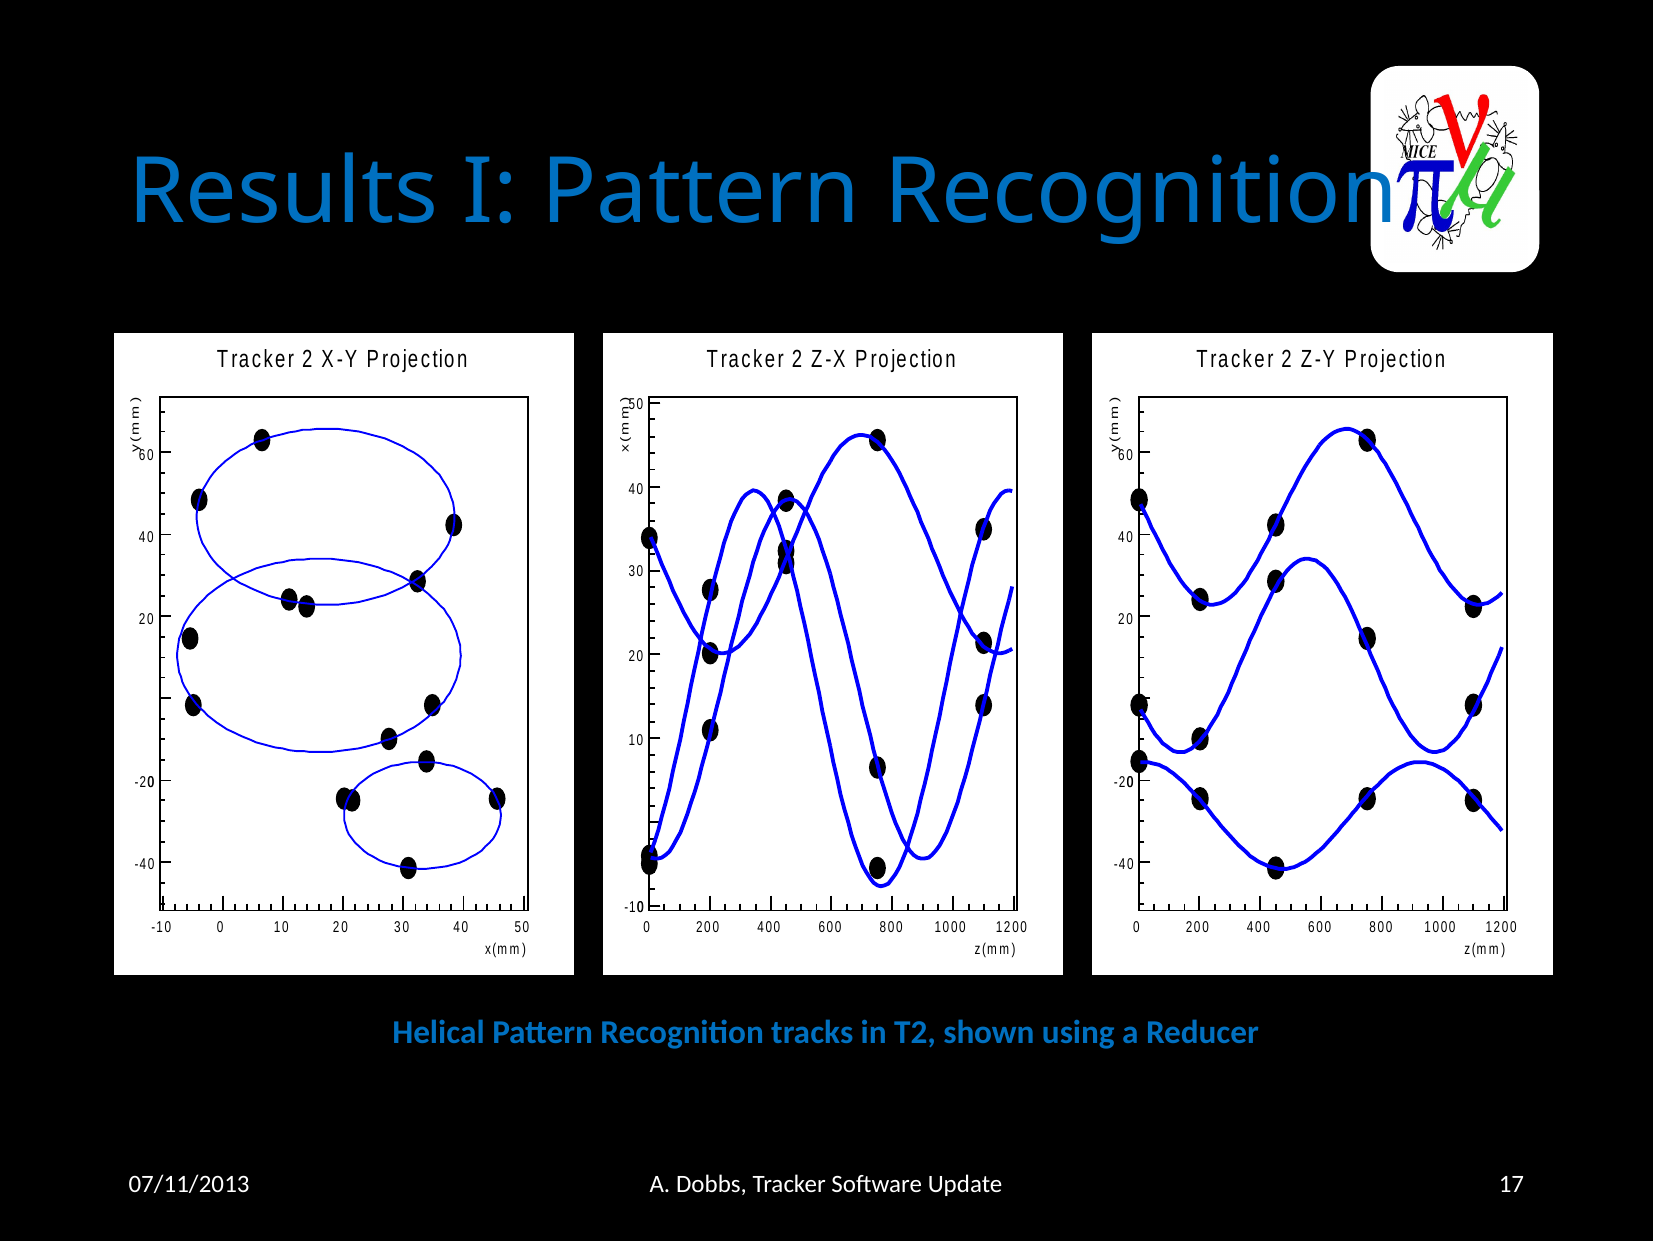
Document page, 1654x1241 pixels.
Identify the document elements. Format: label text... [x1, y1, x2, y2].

picture [113, 332, 1554, 976]
footer A. Dobbs, Tracker Software Update [547, 1149, 1106, 1216]
title Results I: Pattern Recognition [113, 66, 1540, 306]
text_box Helical Pattern Recognition tracks in T2, shown using a Reducer [377, 1002, 1276, 1058]
slide_number <number> [1167, 1149, 1540, 1216]
slide_number 07/11/2013 [113, 1149, 486, 1216]
